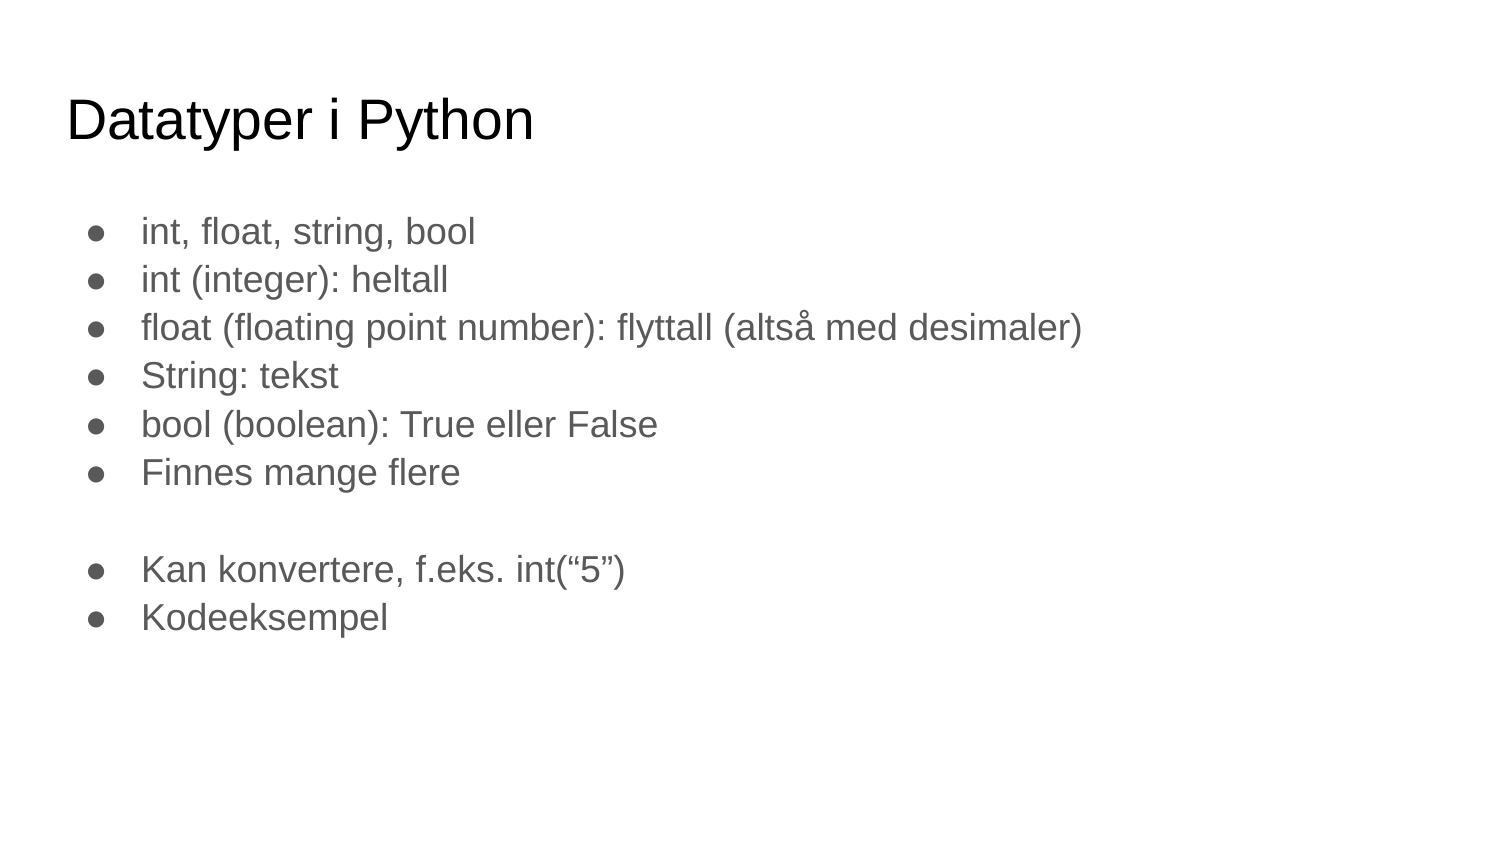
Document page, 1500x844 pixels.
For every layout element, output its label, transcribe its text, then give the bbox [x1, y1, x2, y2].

title Datatyper i Python [51, 72, 1449, 167]
list int, float, string, bool int (integer): heltall float (floating point number): flyttall (altså med desimaler) String: tekst bool (boolean): True eller False Finnes mange flere Kan konvertere, f.eks. int(“5”) Kodeeksempel [51, 189, 1449, 750]
